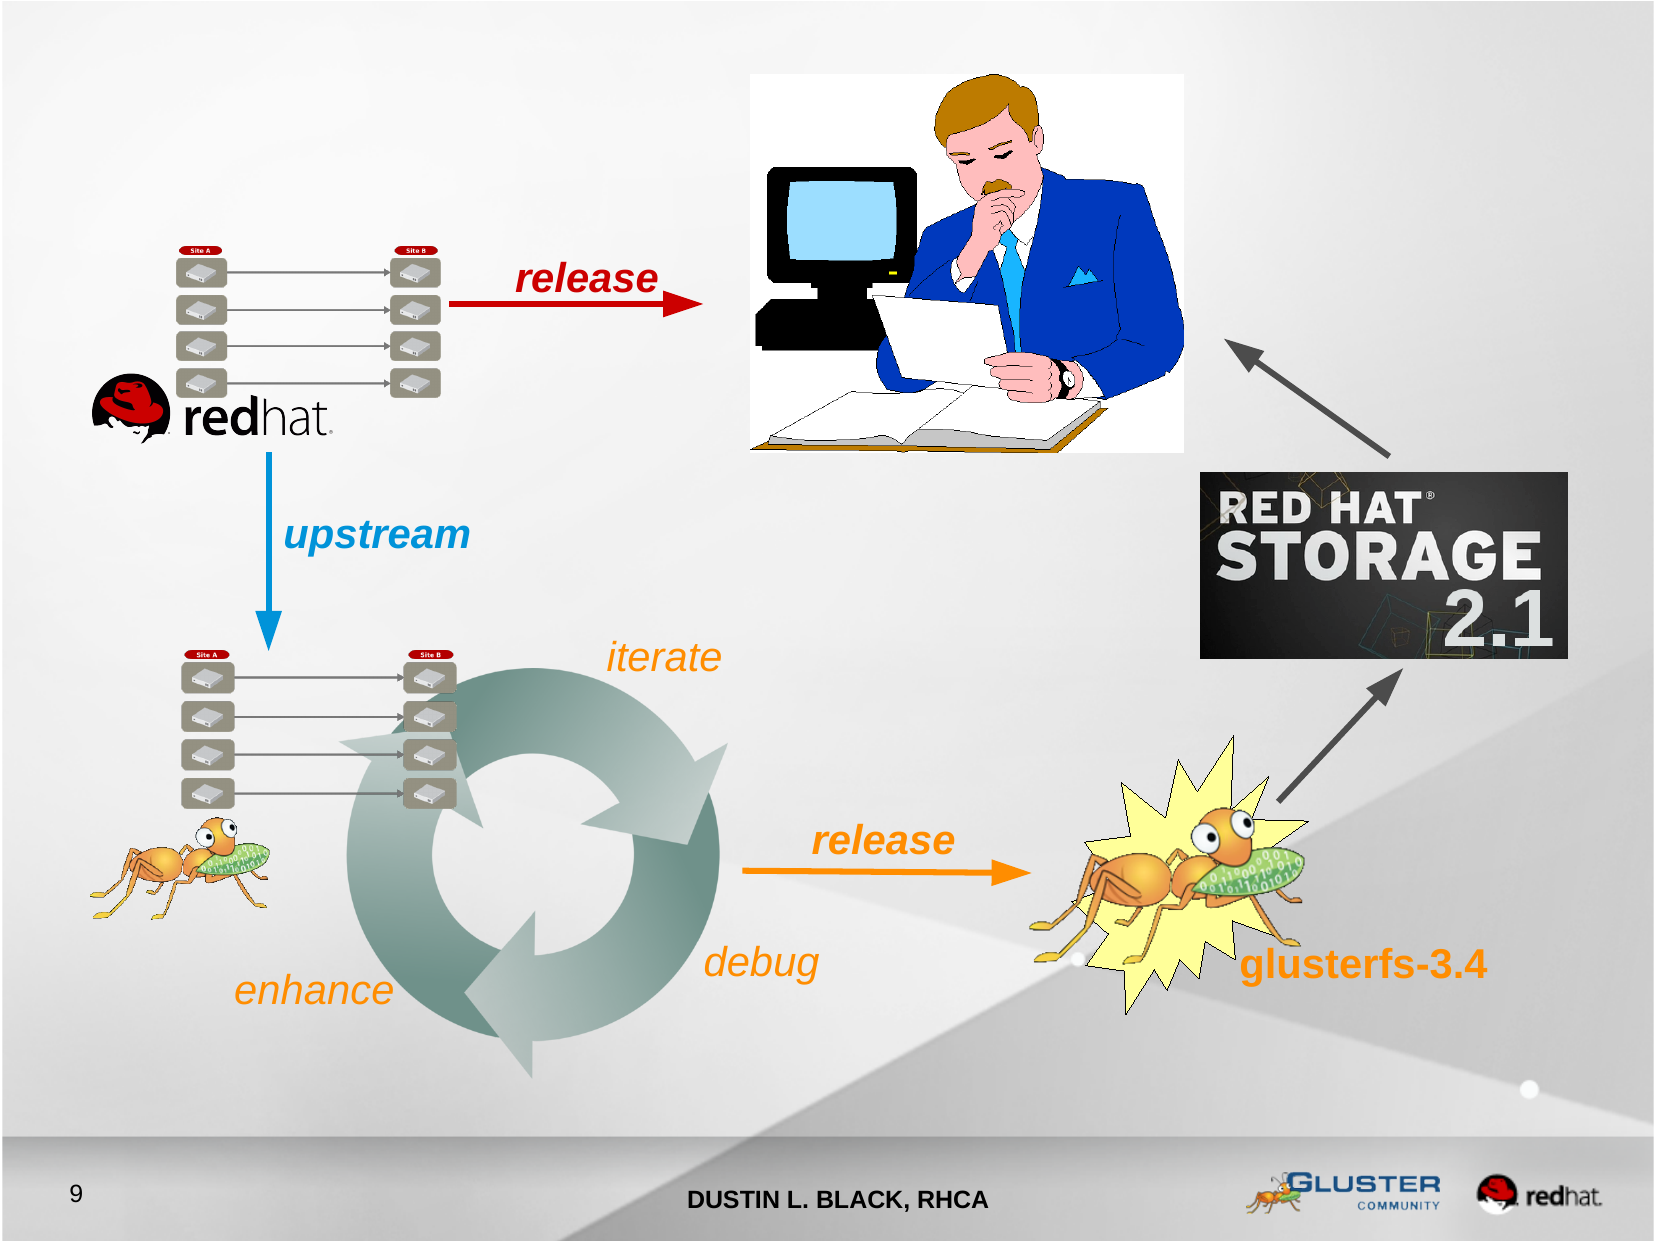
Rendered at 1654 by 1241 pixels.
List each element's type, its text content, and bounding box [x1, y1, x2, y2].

text_box release [500, 247, 674, 309]
text_box [1187, 967, 1201, 979]
text_box iterate [591, 626, 772, 704]
text_box release [796, 809, 976, 871]
text_box [1221, 735, 1234, 754]
text_box enhance [219, 959, 453, 1036]
text_box [1095, 967, 1177, 1015]
text_box upstream [268, 503, 487, 566]
text_box glusterfs-3.4 [1224, 933, 1584, 1015]
picture [2, 1, 1654, 1241]
text_box debug [688, 931, 869, 1008]
